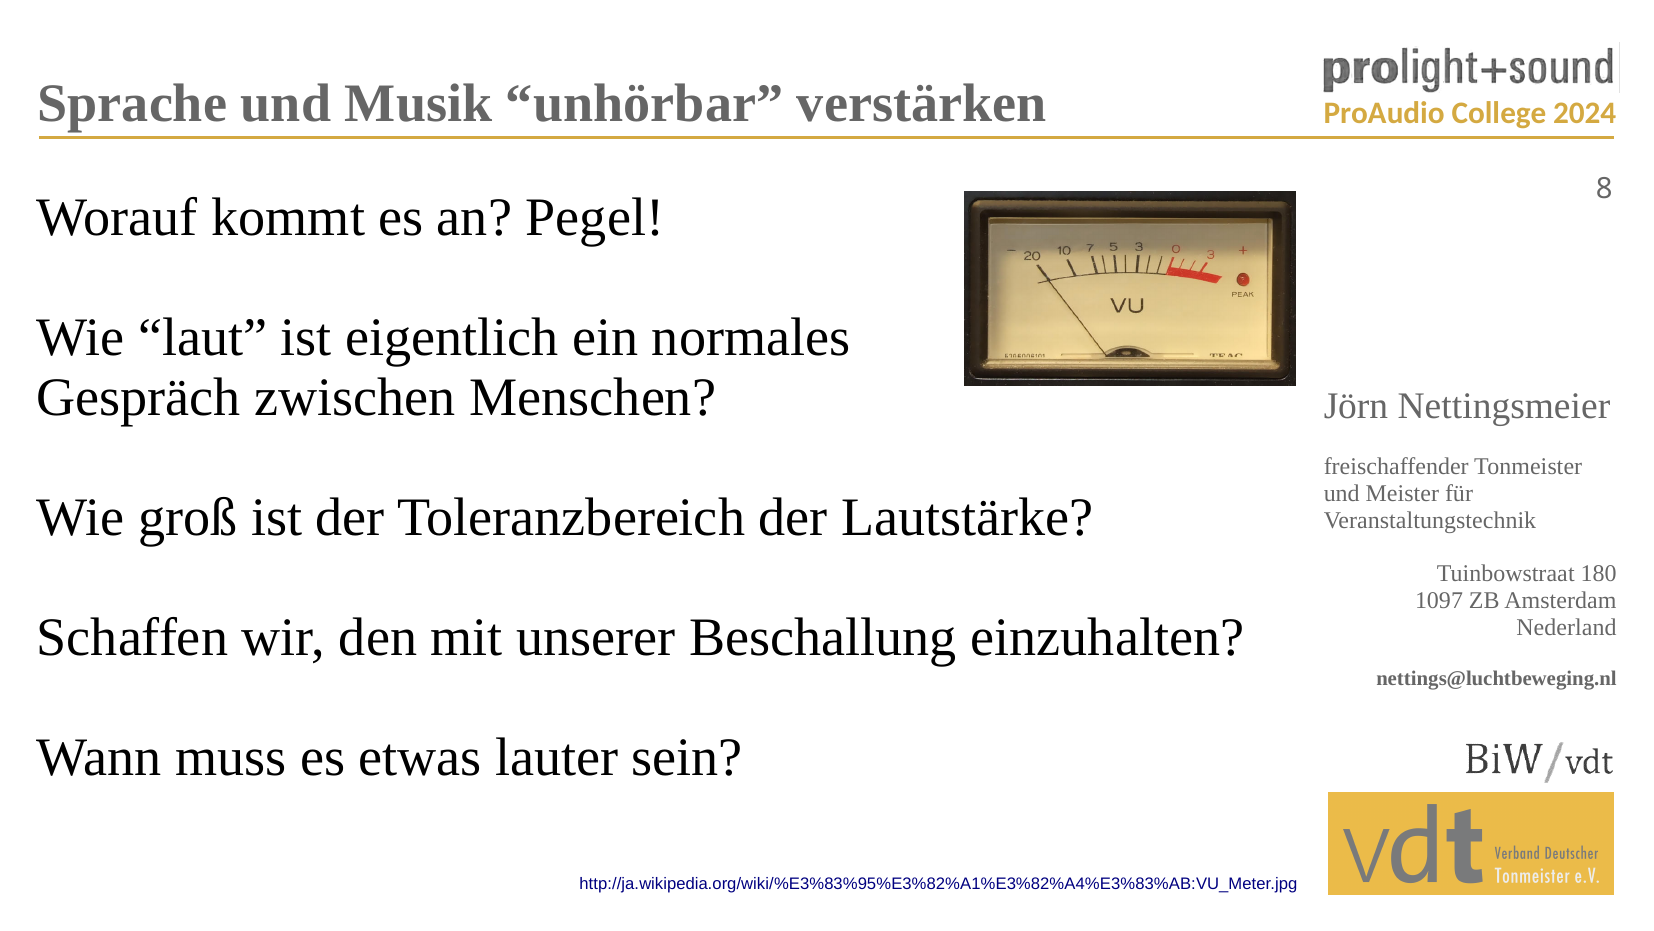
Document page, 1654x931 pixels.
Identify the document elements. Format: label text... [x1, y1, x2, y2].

title Sprache und Musik “unhörbar” verstärken [37, 43, 1275, 164]
text_box http://ja.wikipedia.org/wiki/%E3%83%95%E3%82%A1%E3%82%A4%E3%83%AB:VU_Meter.jpg [495, 866, 1314, 908]
picture [1318, 42, 1620, 93]
picture [964, 191, 1296, 386]
list Worauf kommt es an? Pegel! Wie “laut” ist eigentlich ein normales Gespräch zwischen Menschen? Wie groß ist der Toleranzbereich der Lautstärke? Schaffen wir, den mit unserer Beschallung einzuhalten? Wann muss es etwas lauter sein? [36, 187, 1312, 913]
